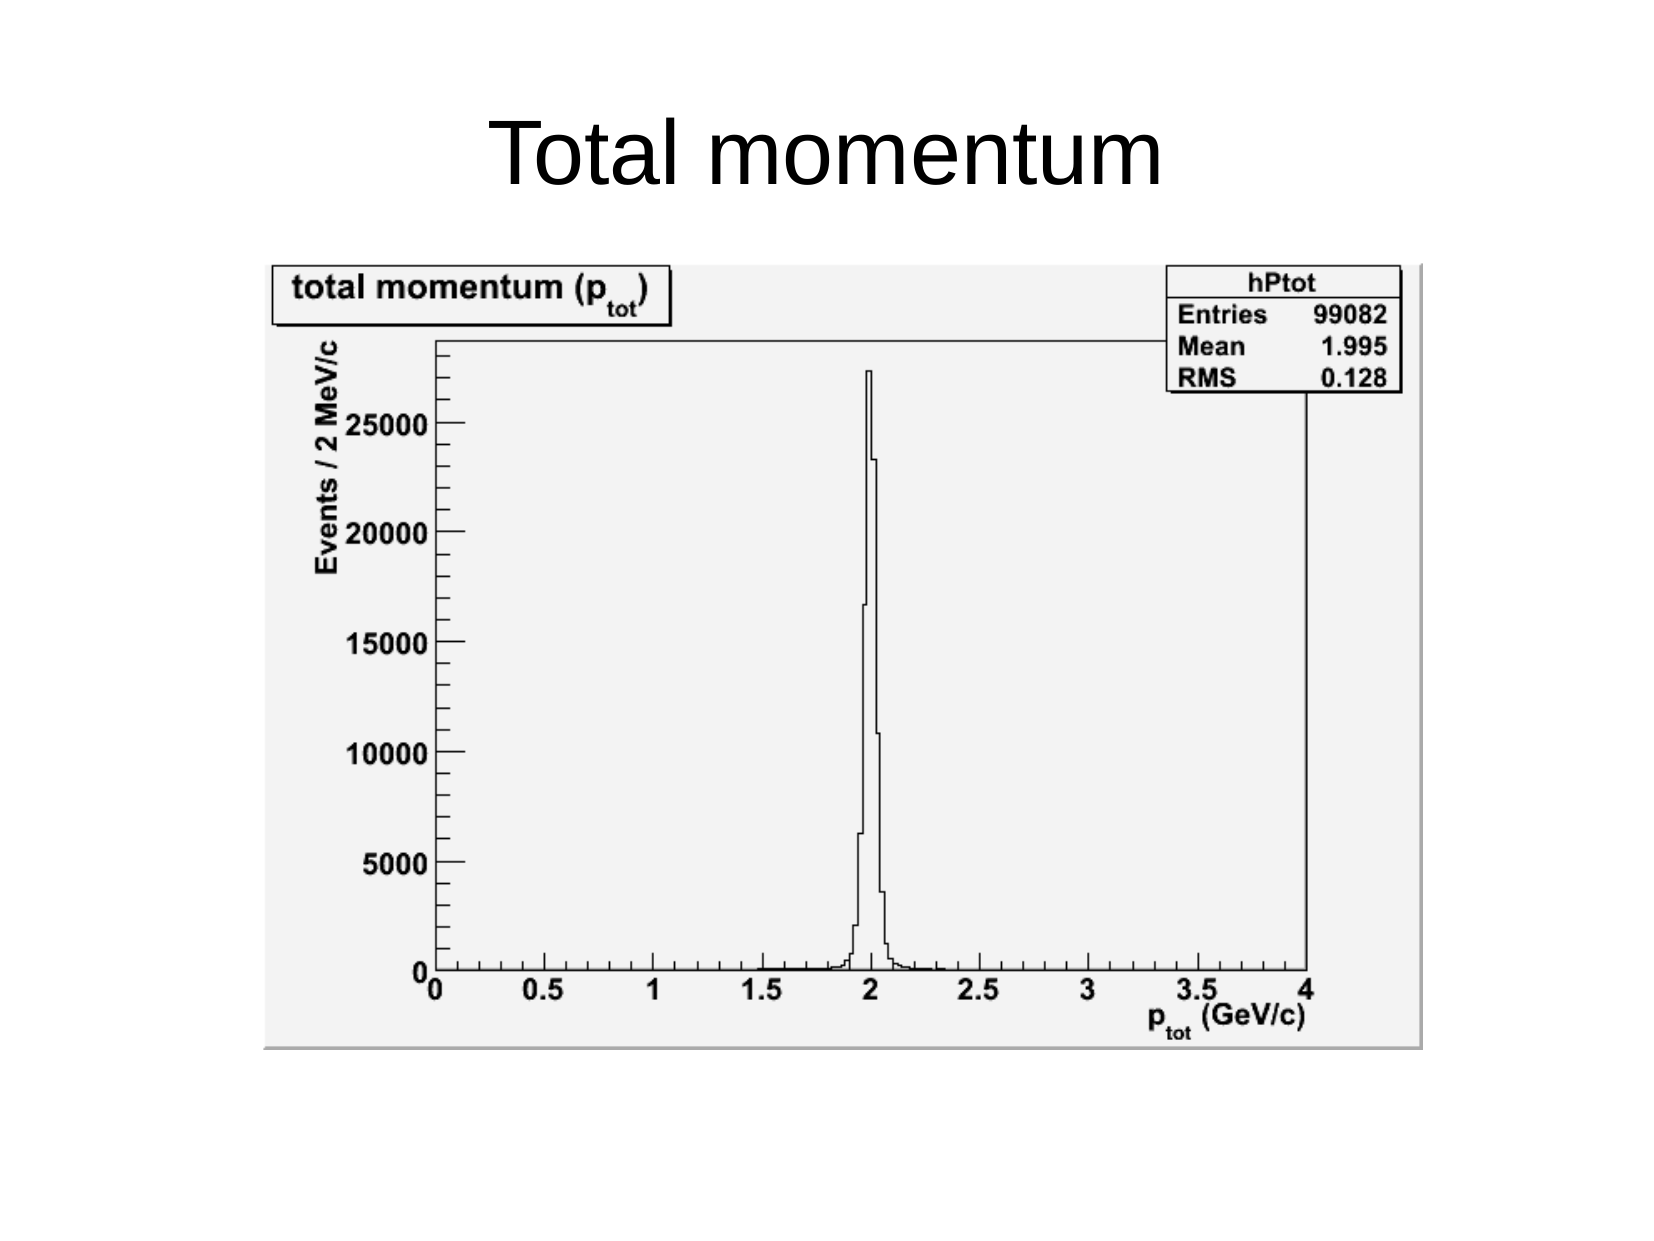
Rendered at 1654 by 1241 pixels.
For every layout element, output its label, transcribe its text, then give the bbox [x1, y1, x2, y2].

picture [262, 262, 1423, 1050]
title Total momentum [82, 56, 1571, 250]
